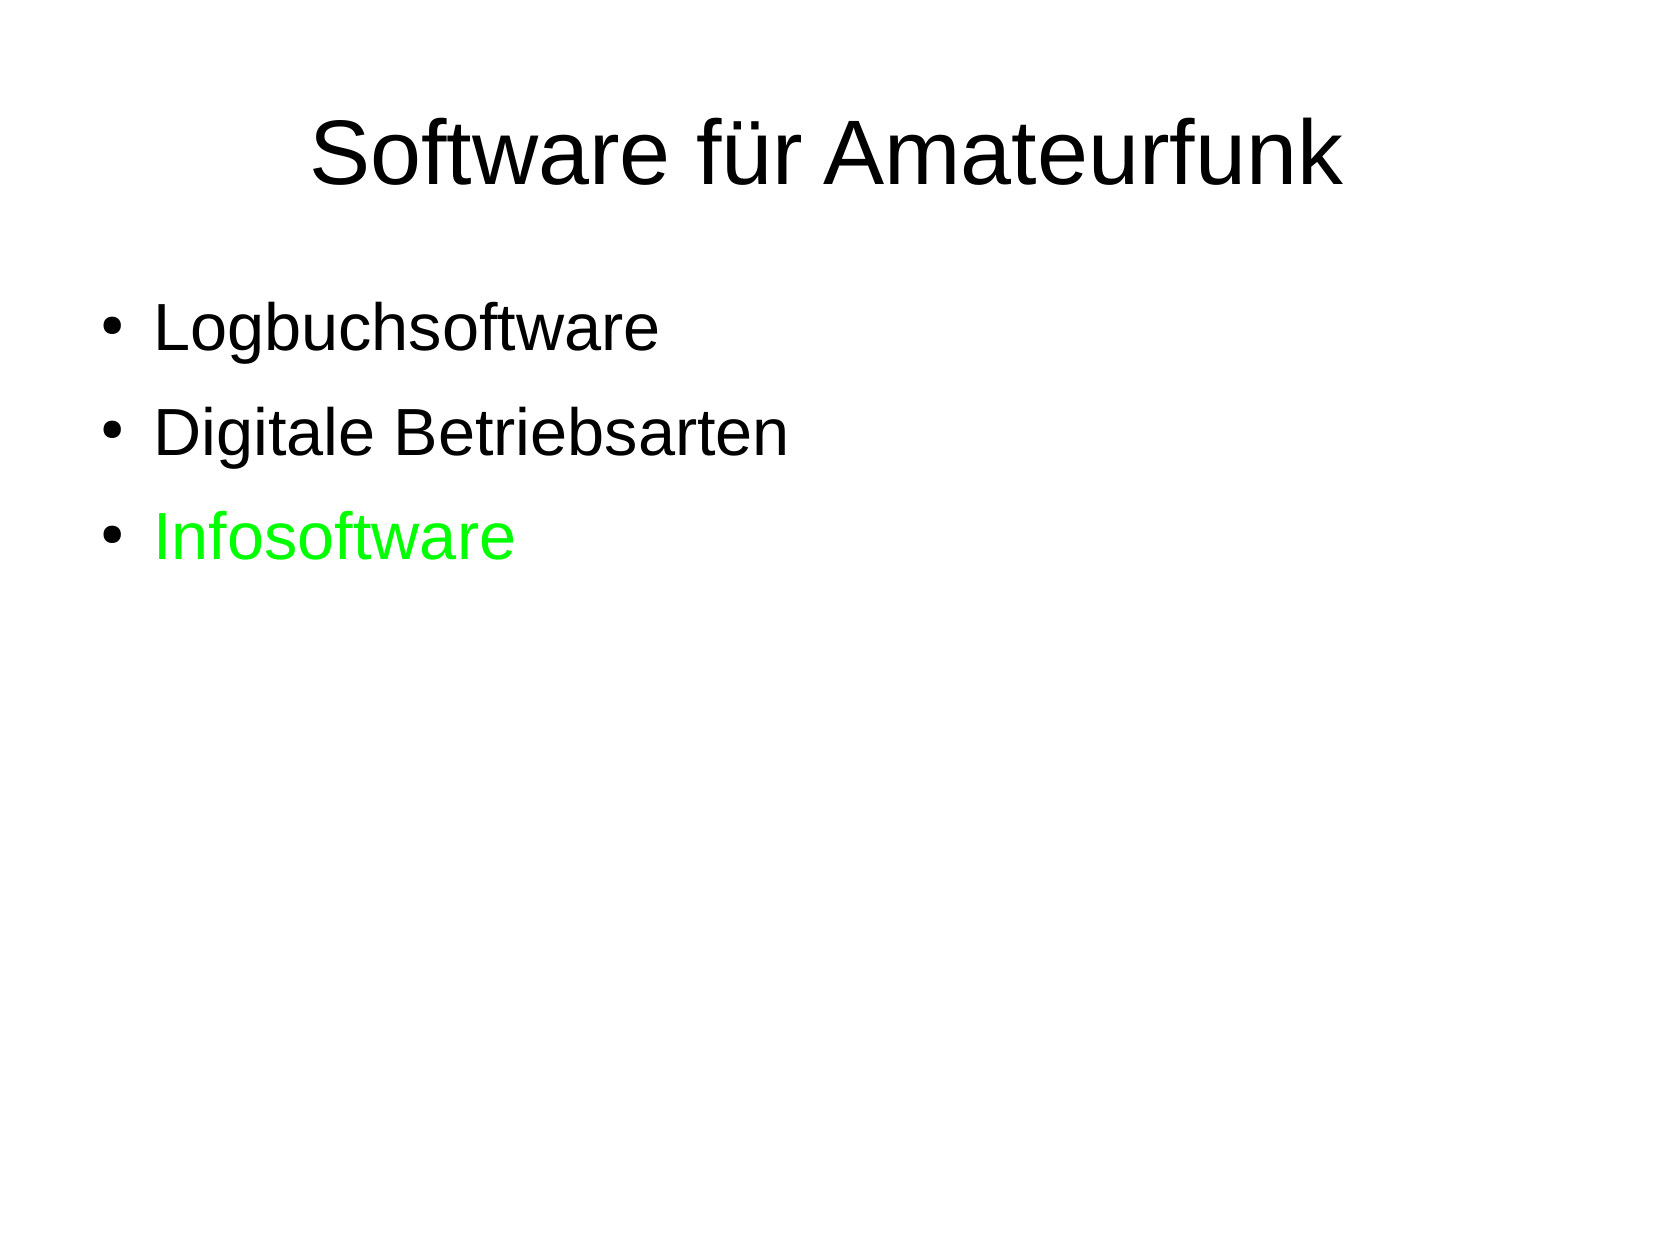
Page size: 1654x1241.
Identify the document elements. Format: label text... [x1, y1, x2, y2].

list Logbuchsoftware Digitale Betriebsarten Infosoftware [82, 290, 1571, 1010]
title Software für Amateurfunk [82, 49, 1571, 257]
